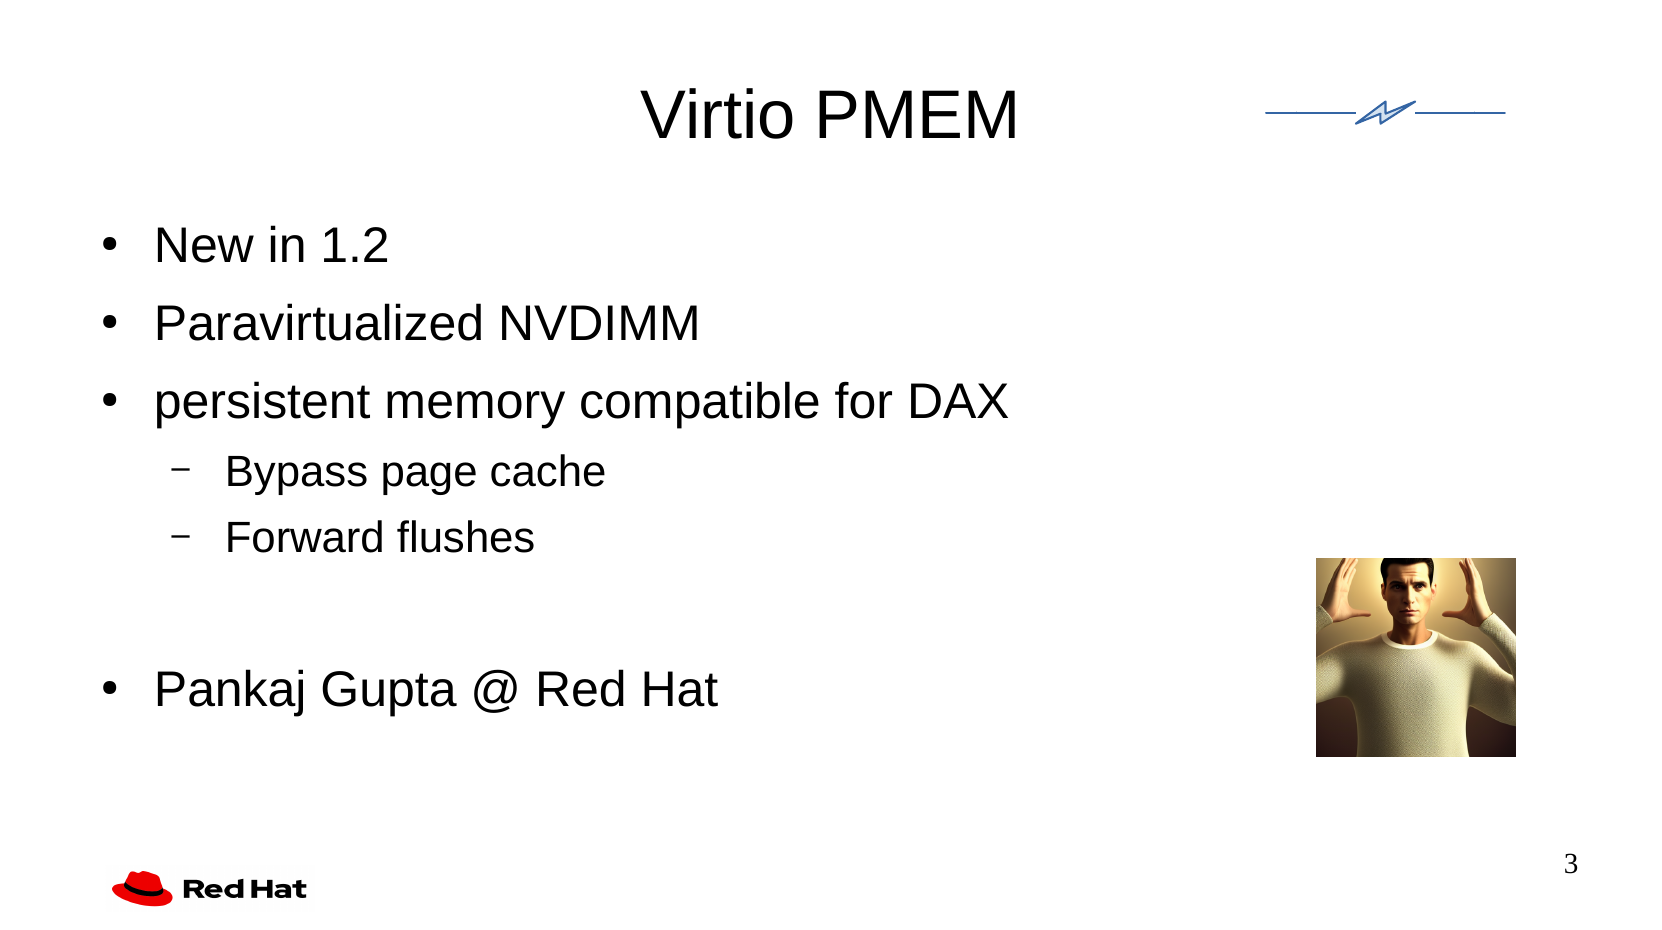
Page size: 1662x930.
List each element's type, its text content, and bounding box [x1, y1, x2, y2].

picture [105, 865, 315, 912]
list New in 1.2 Paravirtualized NVDIMM persistent memory compatible for DAX Bypass page cache Forward flushes Pankaj Gupta @ Red Hat [83, 217, 1579, 757]
picture [1316, 558, 1516, 757]
text_box [1355, 101, 1416, 124]
title Virtio PMEM [83, 36, 1579, 193]
